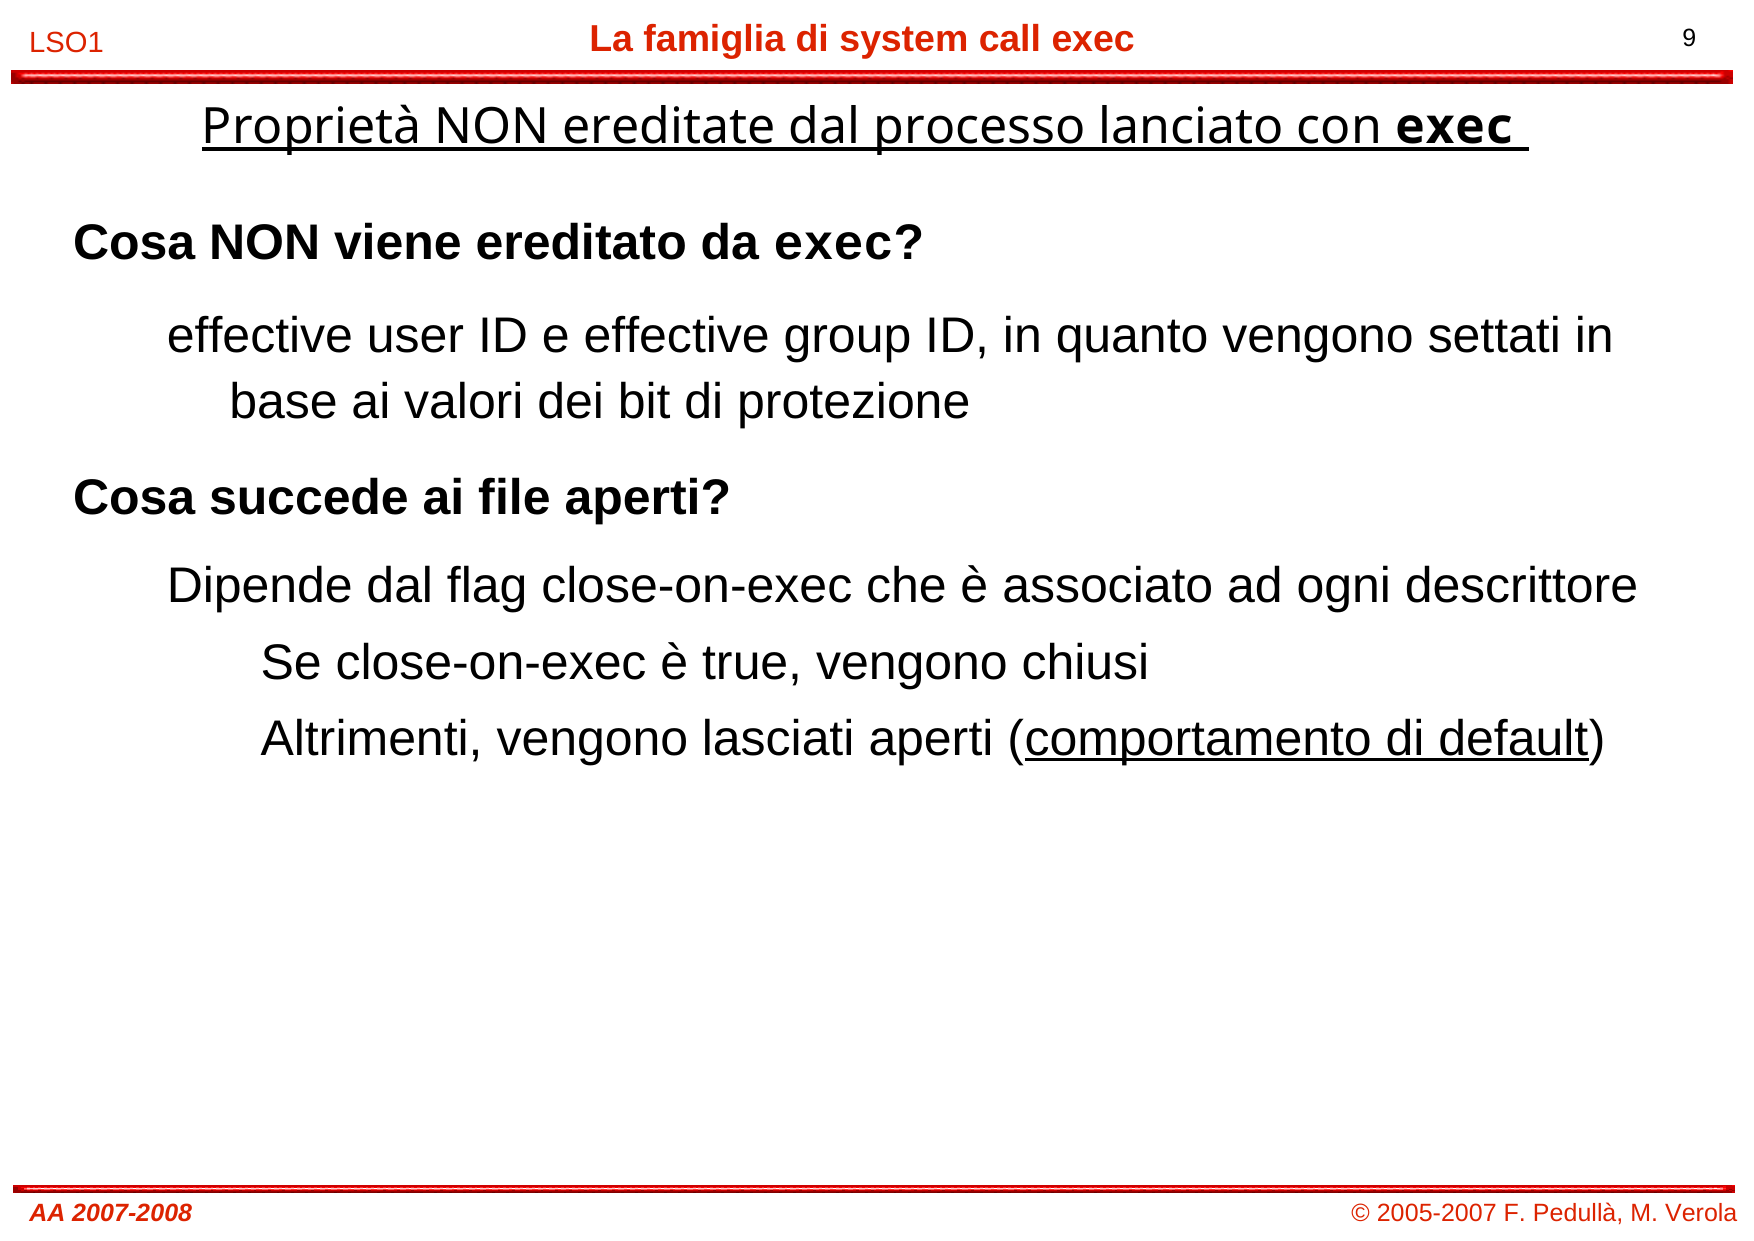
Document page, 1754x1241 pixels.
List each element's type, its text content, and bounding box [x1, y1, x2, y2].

title Proprietà NON ereditate dal processo lanciato con exec [82, 78, 1648, 174]
picture [13, 1185, 1735, 1193]
list Cosa NON viene ereditato da exec? effective user ID e effective group ID, in quanto vengono settati in base ai valori dei bit di protezione Cosa succede ai file aperti? Dipende dal flag close-on-exec che è associato ad ogni descrittore Se close-on-exec è true, vengono chiusi Altrimenti, vengono lasciati aperti (comportamento di default) [58, 206, 1696, 1131]
picture [11, 70, 1733, 84]
